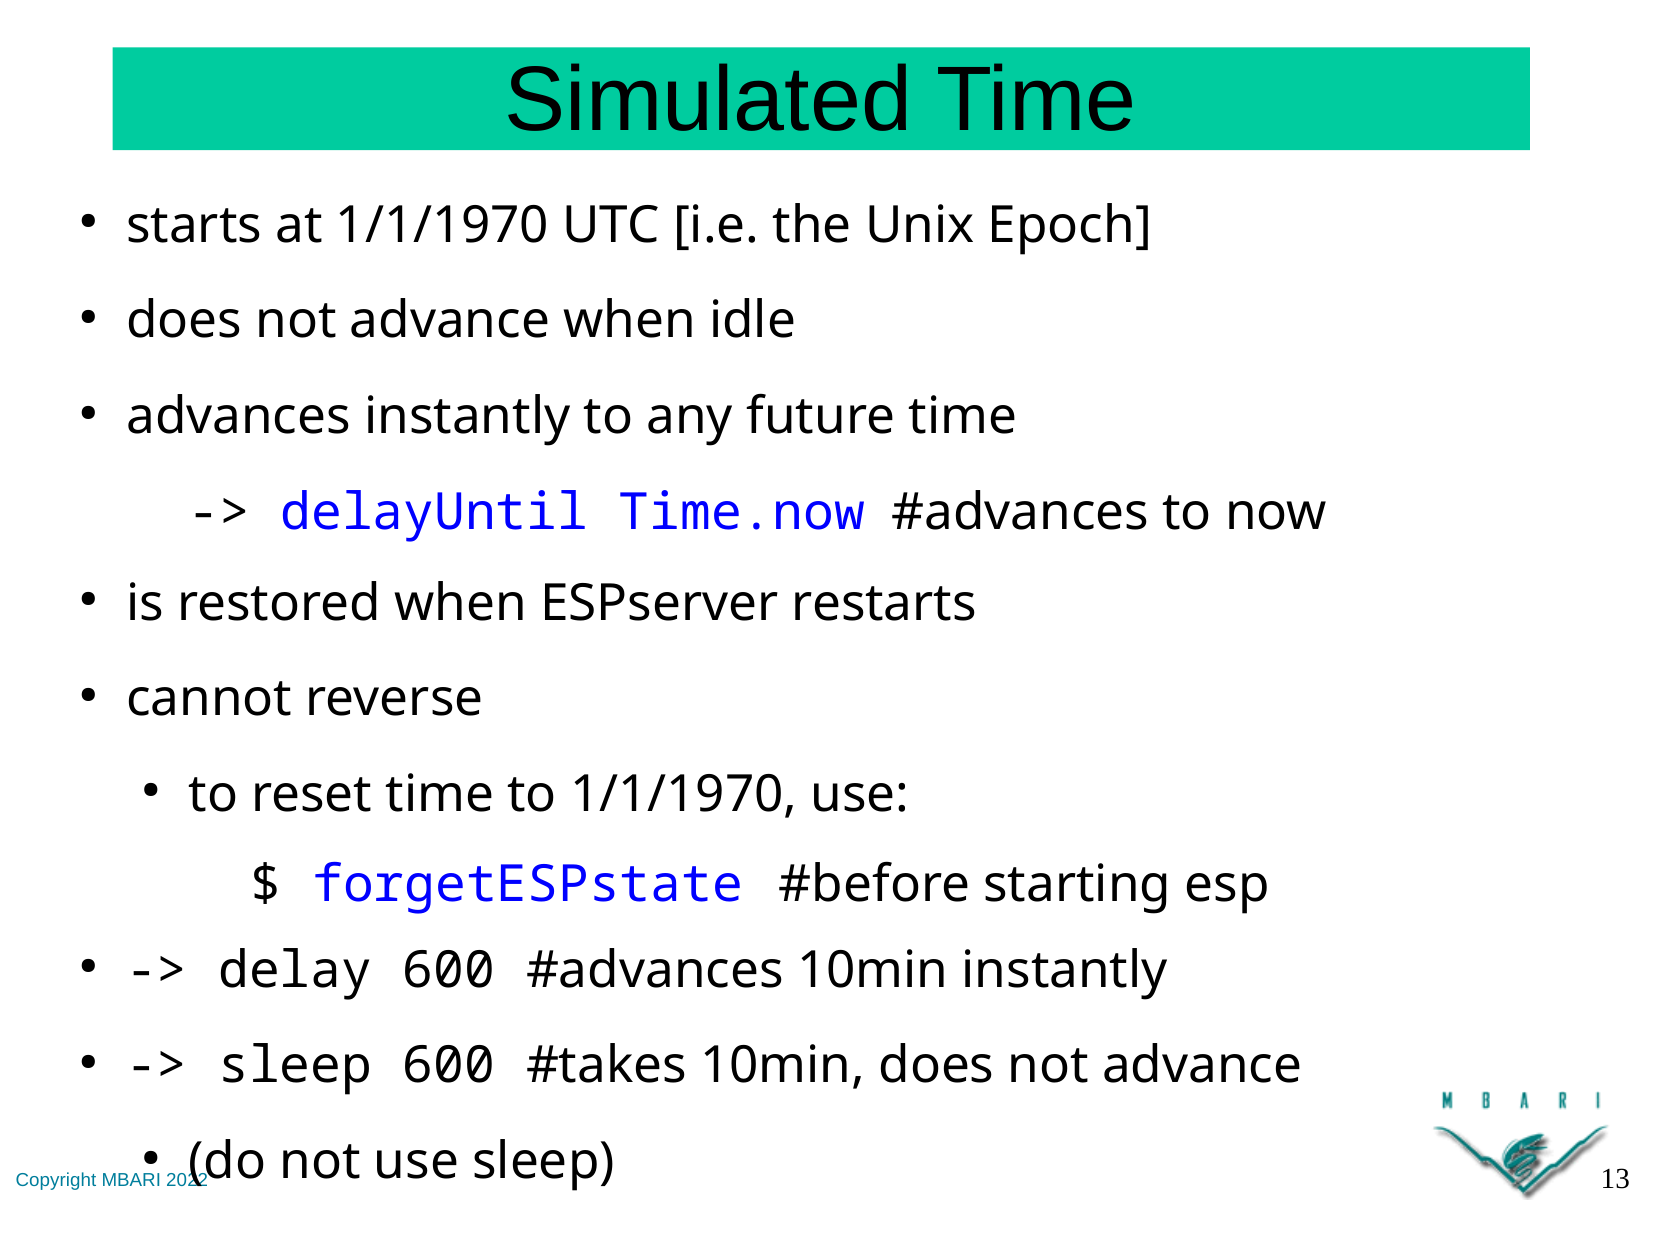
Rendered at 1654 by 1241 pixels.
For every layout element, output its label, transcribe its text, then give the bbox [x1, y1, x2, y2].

title Simulated Time [112, 47, 1530, 151]
list starts at 1/1/1970 UTC [i.e. the Unix Epoch] does not advance when idle advances instantly to any future time -> delayUntil Time.now #advances to now is restored when ESPserver restarts cannot reverse to reset time to 1/1/1970, use: $ forgetESPstate #before starting esp -> delay 600 #advances 10min instantly -> sleep 600 #takes 10min, does not advance (do not use sleep) [63, 187, 1639, 1201]
